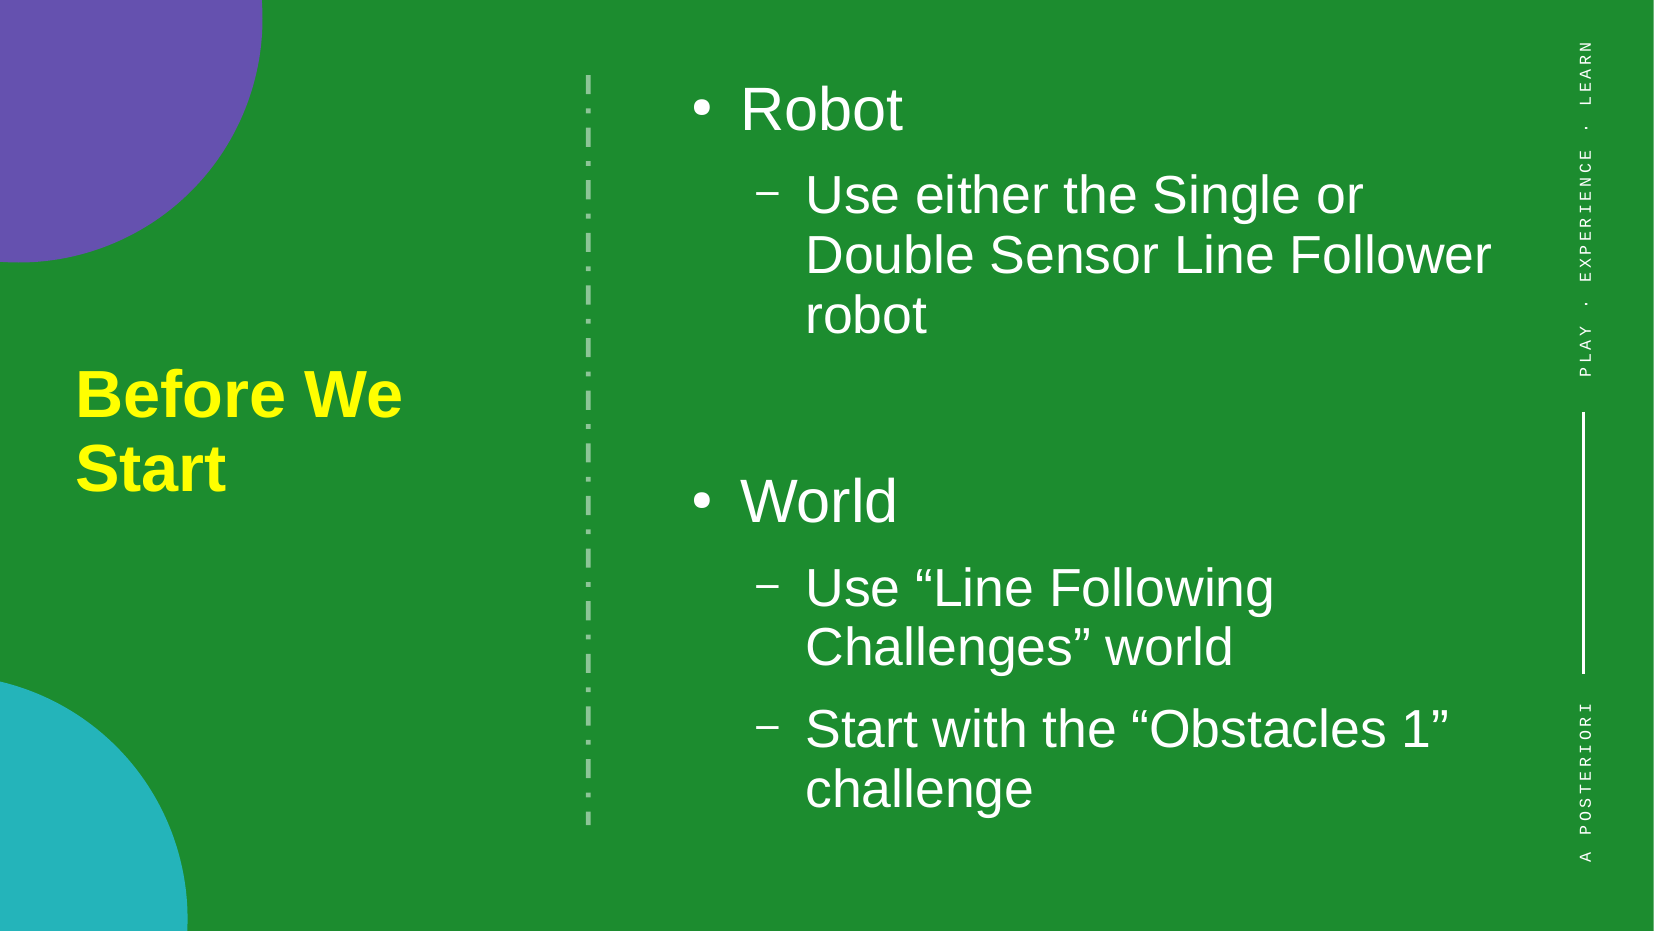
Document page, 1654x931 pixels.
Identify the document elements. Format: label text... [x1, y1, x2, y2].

title Before We Start [75, 353, 488, 510]
list Robot Use either the Single or Double Sensor Line Follower robot World Use “Line Following Challenges” world Start with the “Obstacles 1” challenge [675, 75, 1538, 826]
